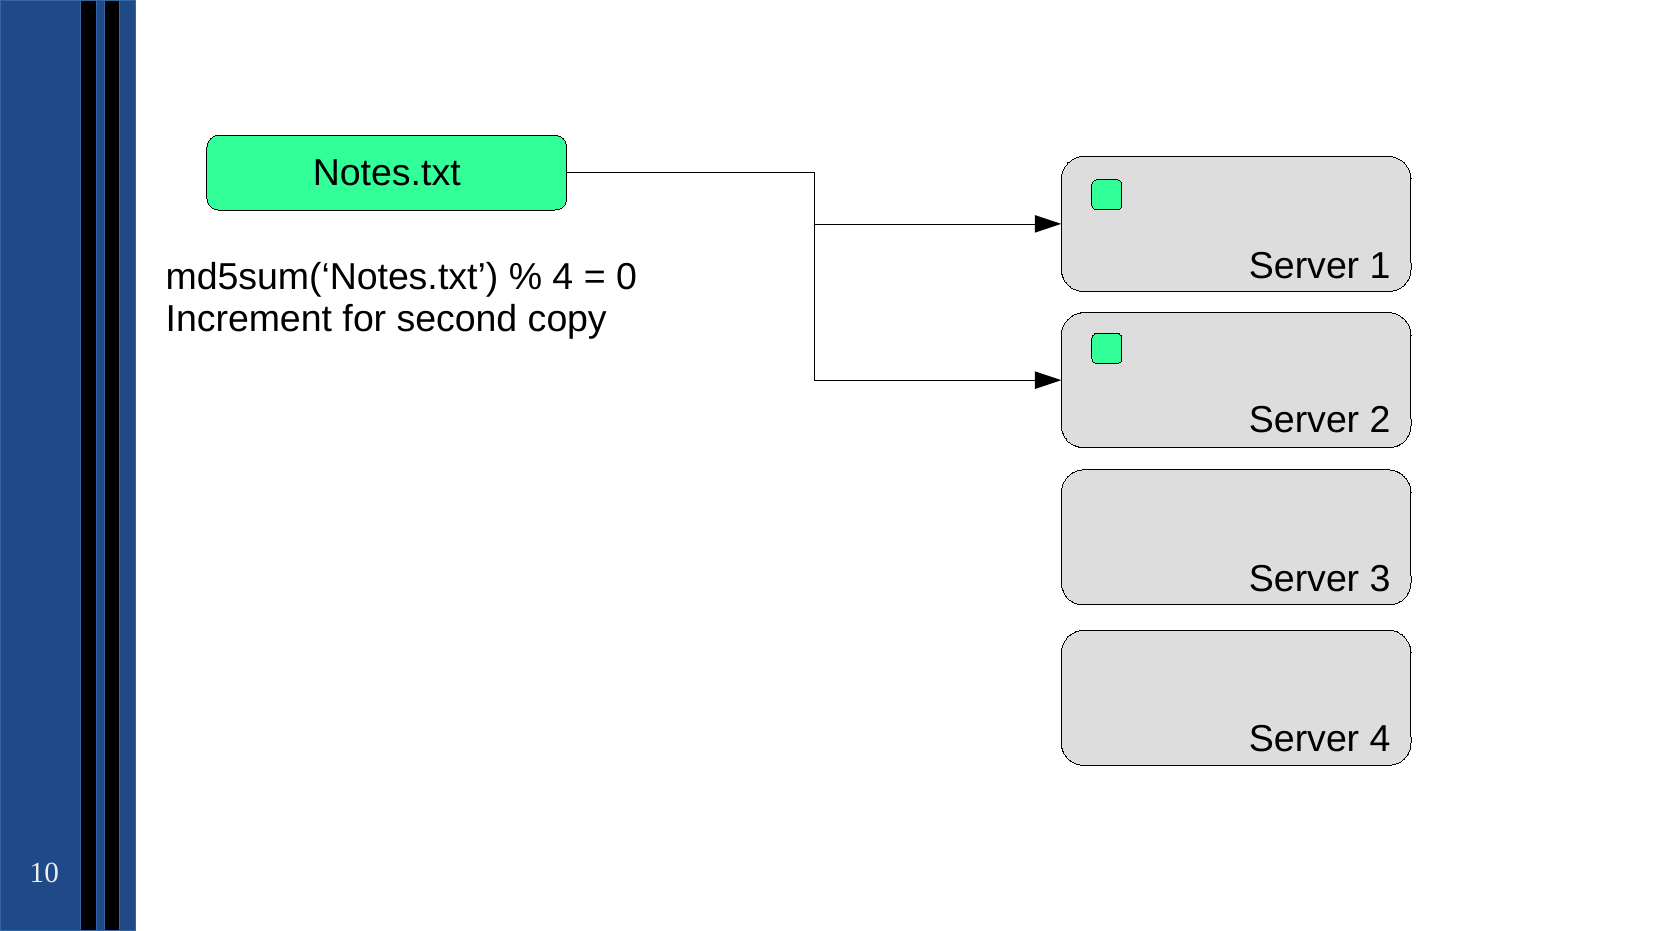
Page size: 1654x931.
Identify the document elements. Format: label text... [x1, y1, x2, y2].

text_box Server 2 [1234, 390, 1406, 448]
text_box [1061, 469, 1412, 605]
text_box Server 3 [1234, 550, 1406, 608]
text_box Notes.txt [206, 135, 567, 211]
text_box [1061, 630, 1412, 766]
text_box Server 1 [1234, 237, 1406, 295]
text_box Server 4 [1234, 709, 1406, 767]
text_box md5sum(‘Notes.txt’) % 4 = 0 Increment for second copy [150, 248, 653, 348]
text_box [1061, 312, 1412, 448]
text_box [1061, 156, 1412, 292]
